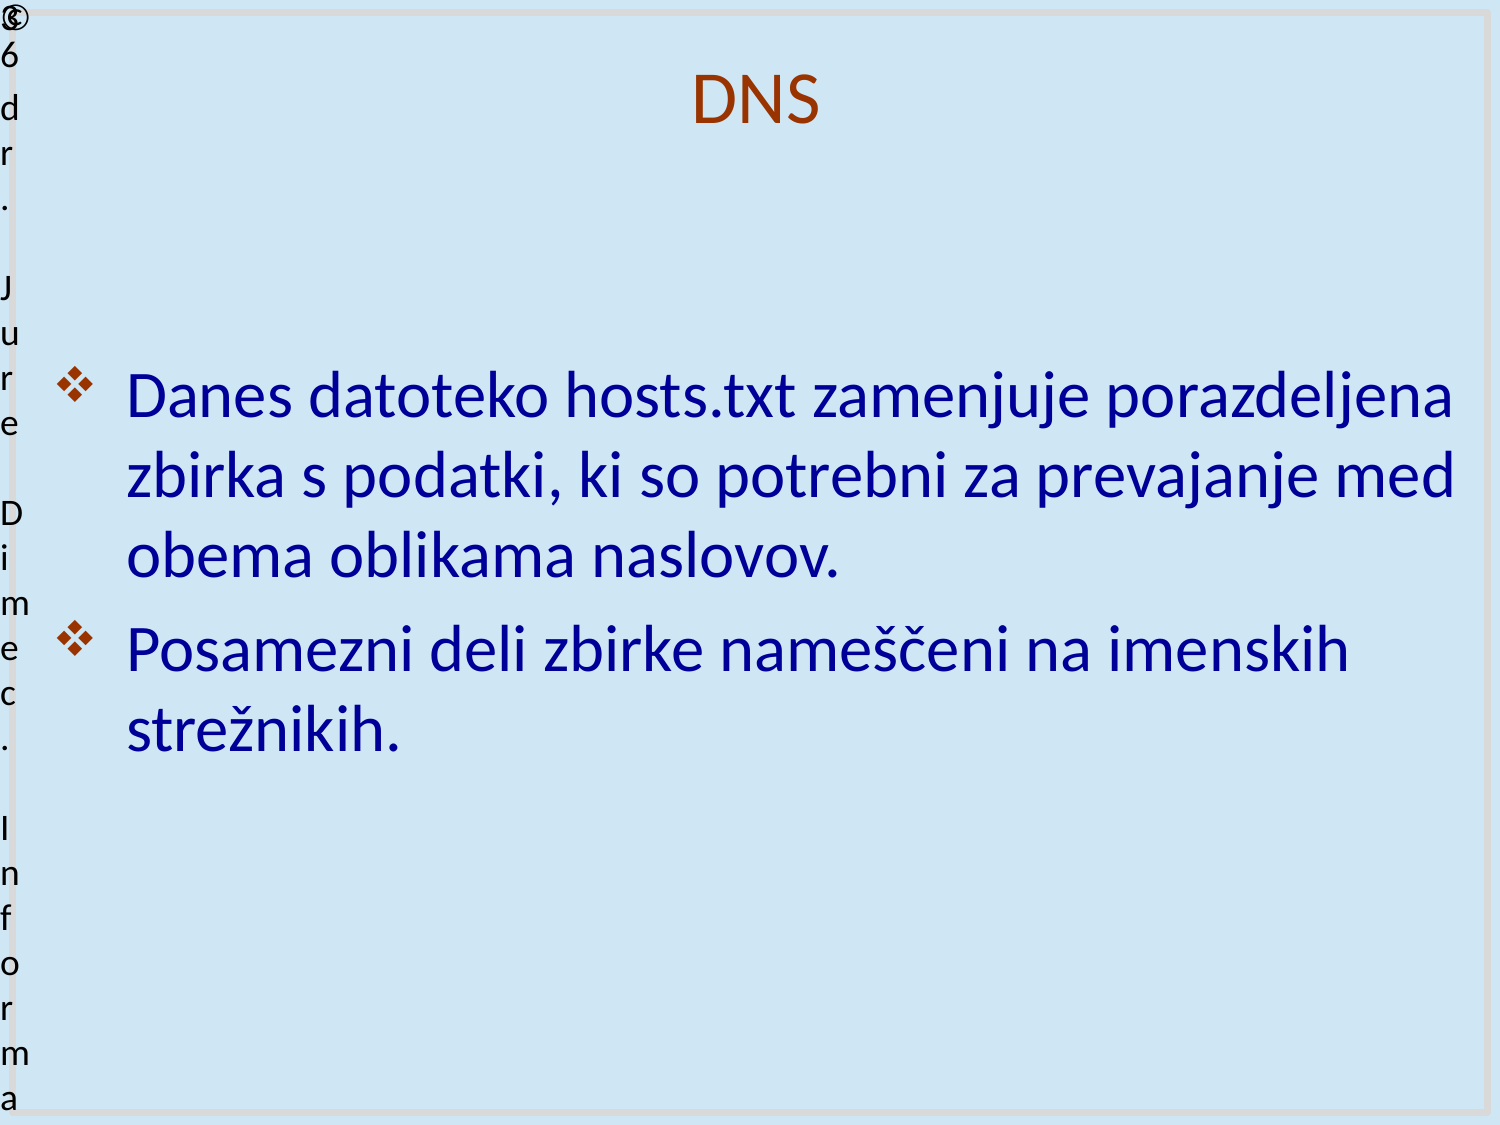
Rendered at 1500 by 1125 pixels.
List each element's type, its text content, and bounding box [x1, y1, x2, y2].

list Danes datoteko hosts.txt zamenjuje porazdeljena zbirka s podatki, ki so potrebni za prevajanje med obema oblikama naslovov. Posamezni deli zbirke nameščeni na imenskih strežnikih. [37, 249, 1475, 1050]
title DNS [37, 37, 1475, 150]
